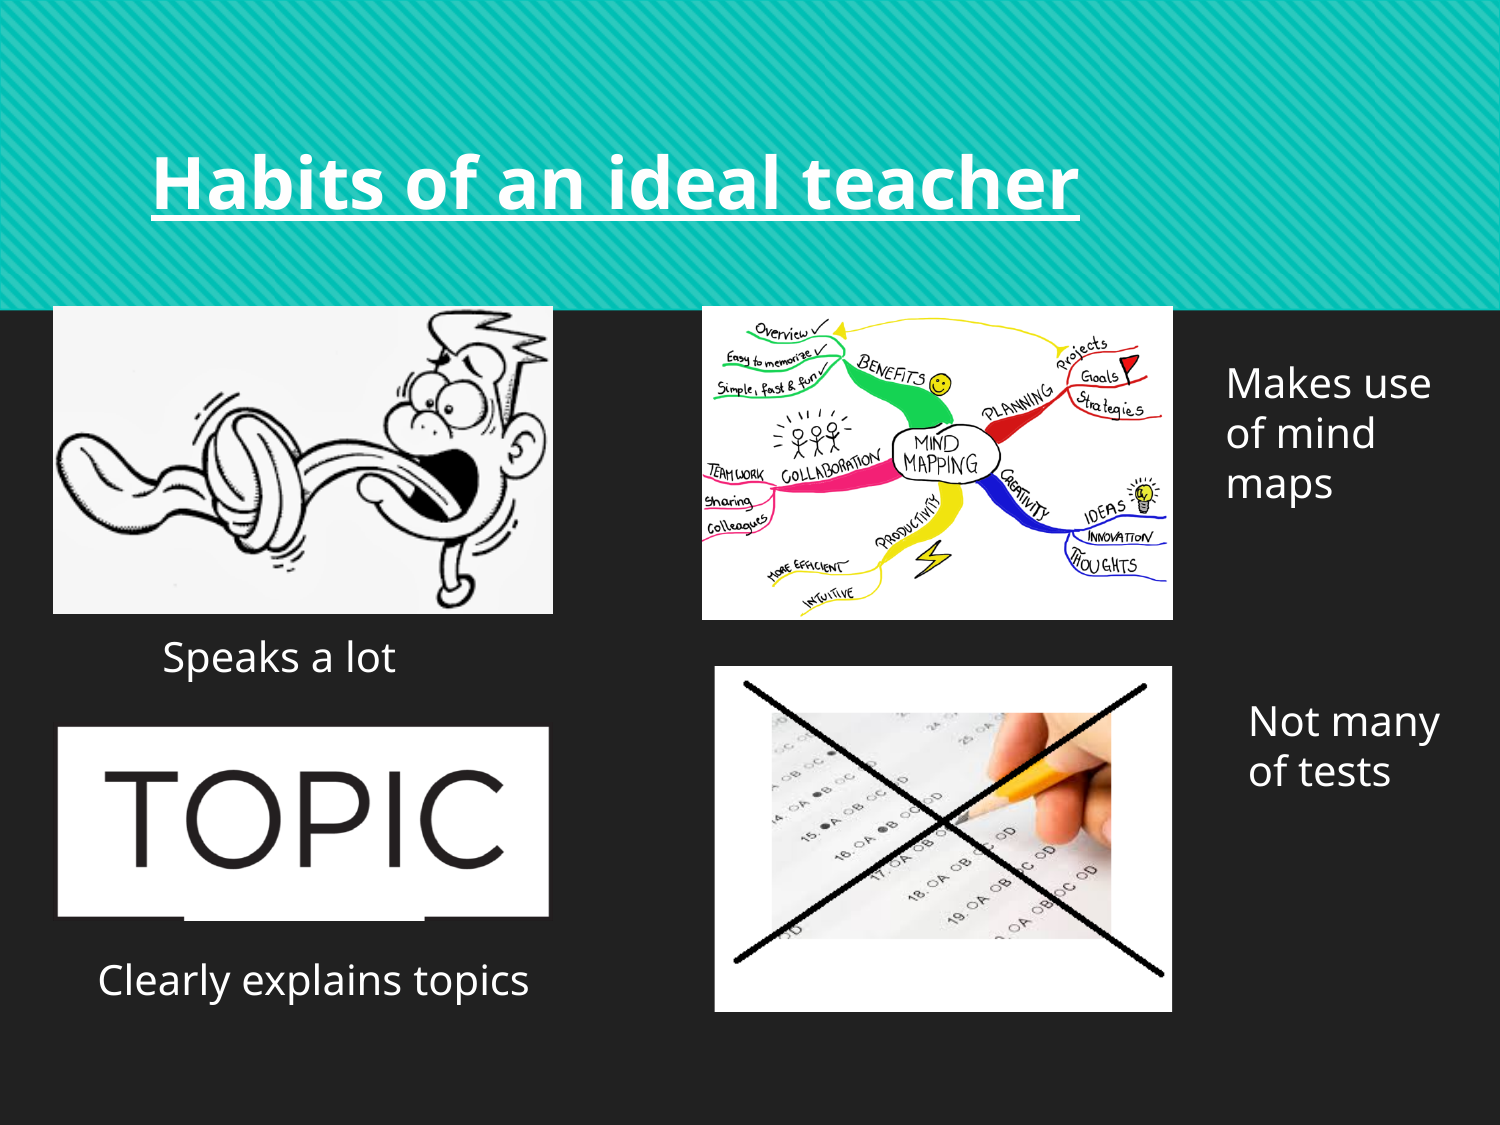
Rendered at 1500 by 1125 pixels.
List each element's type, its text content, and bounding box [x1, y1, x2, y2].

picture [1, 1, 1499, 620]
picture [714, 666, 1173, 1012]
title Habits of an ideal teacher [135, 42, 1471, 232]
picture [53, 722, 553, 921]
text_box Speaks a lot [147, 623, 467, 688]
text_box Makes use of mind maps [1210, 349, 1453, 515]
text_box Not many of tests [1233, 687, 1458, 803]
text_box Clearly explains topics [82, 945, 591, 1011]
